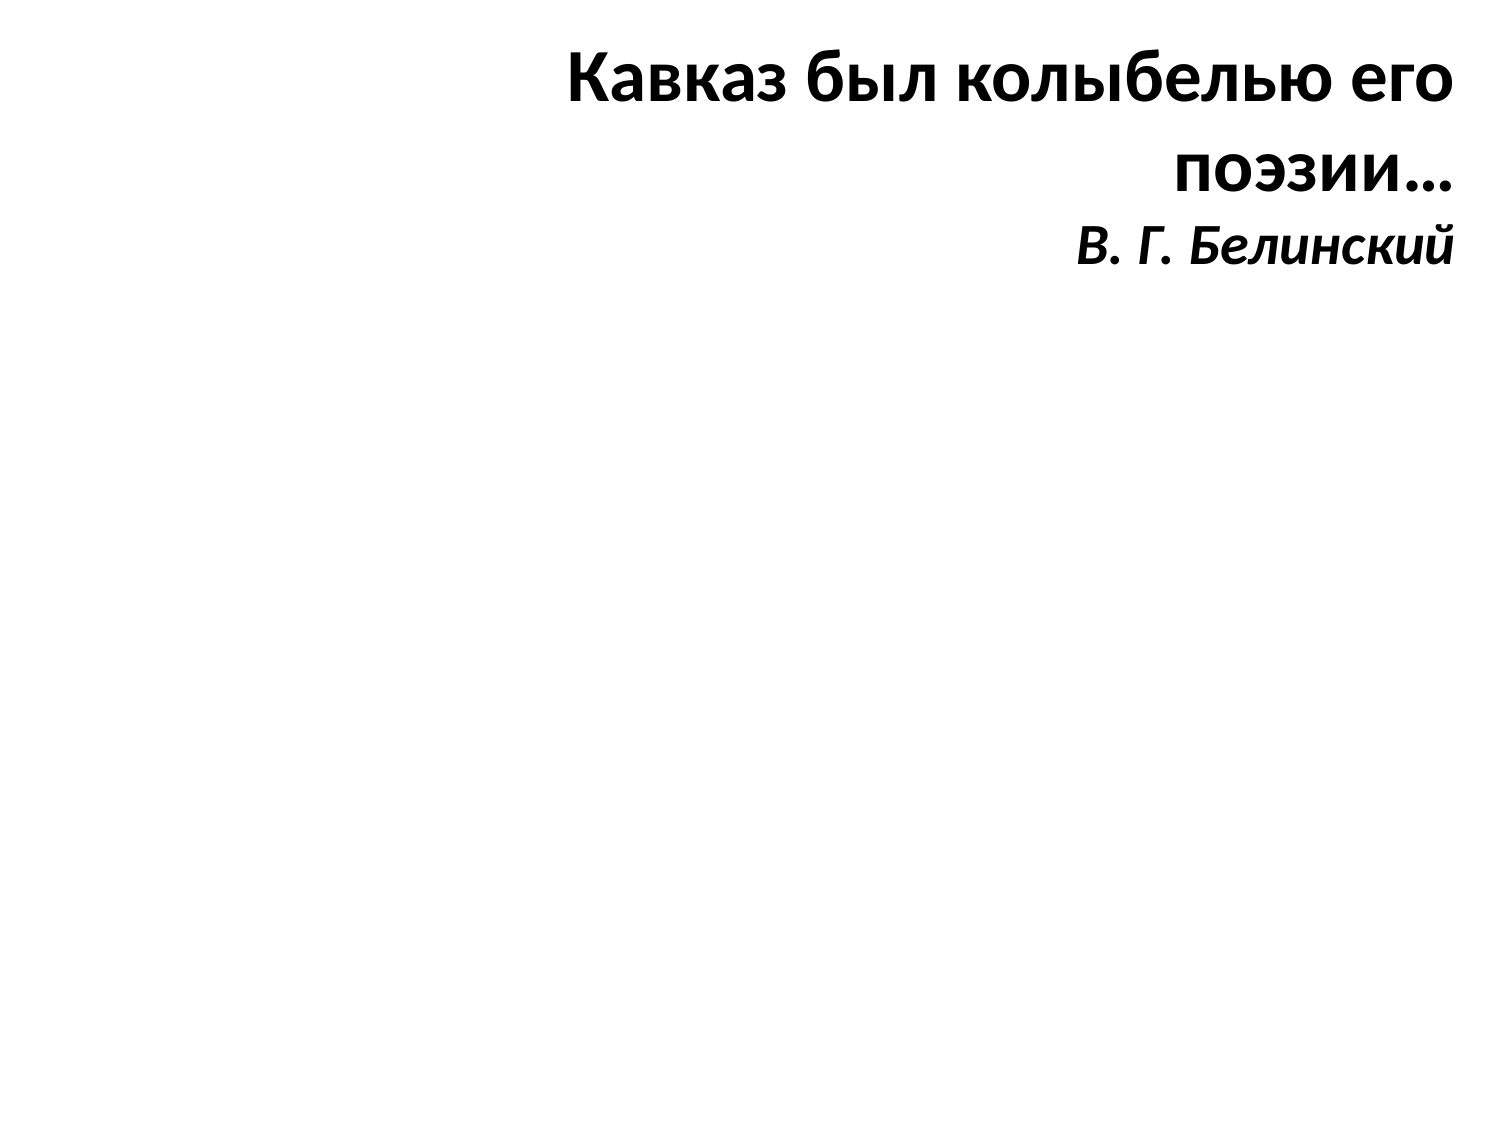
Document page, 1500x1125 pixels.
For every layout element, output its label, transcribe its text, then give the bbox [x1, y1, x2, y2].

text_box Кавказ был колыбелью его поэзии… В. Г. Белинский [371, 19, 1471, 284]
